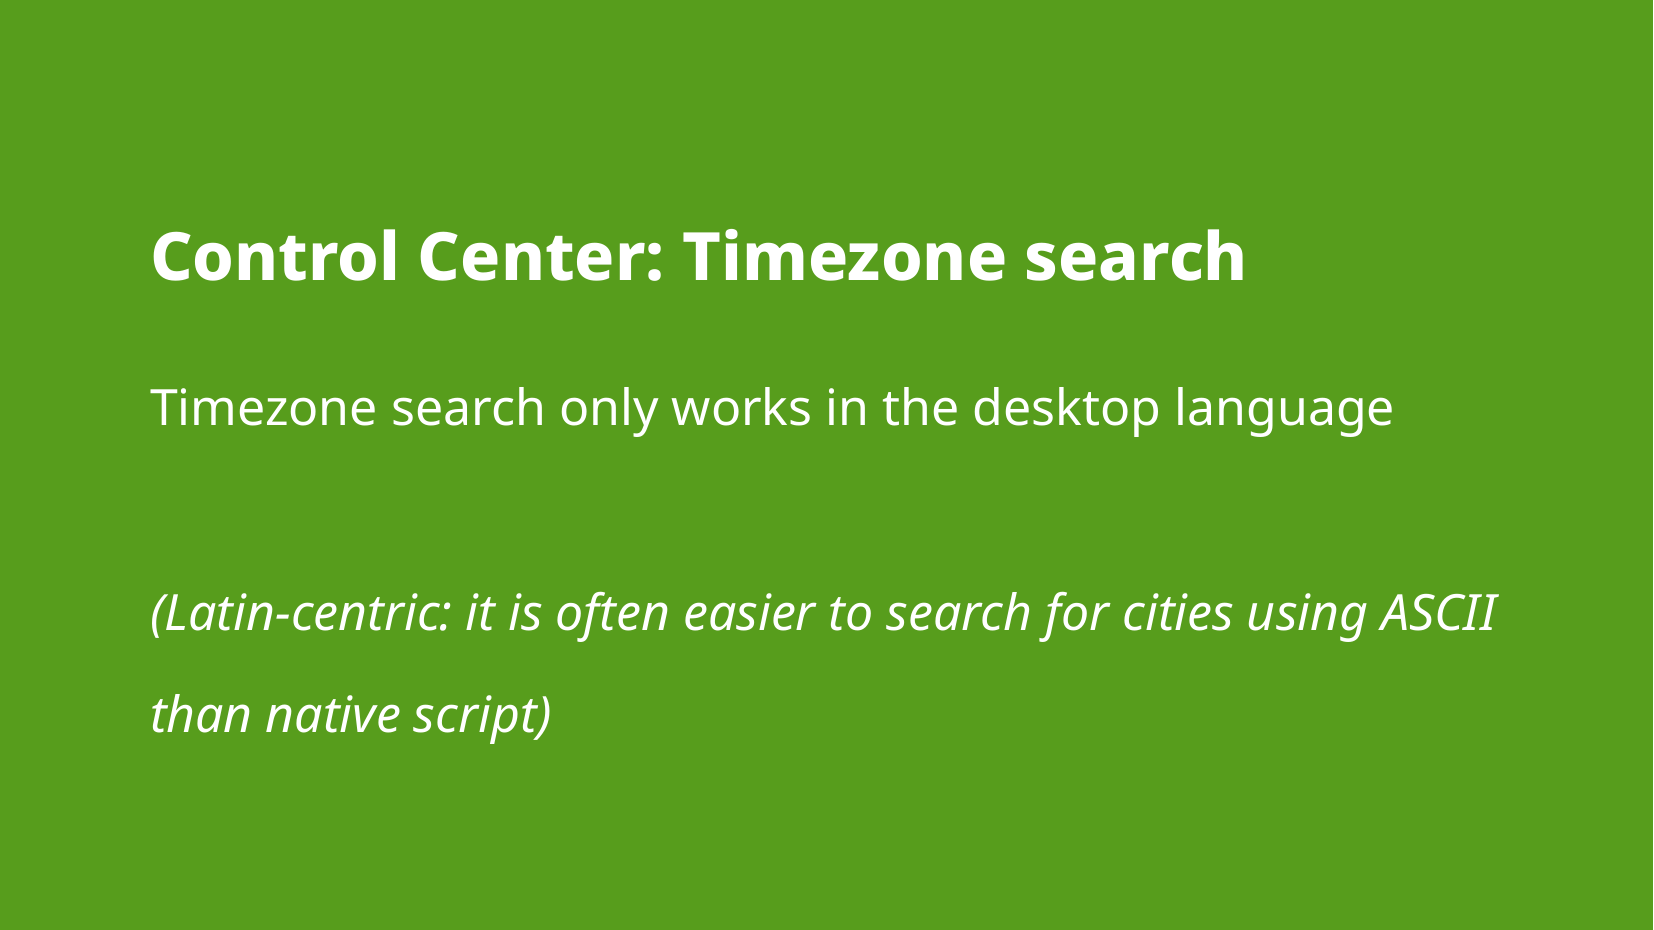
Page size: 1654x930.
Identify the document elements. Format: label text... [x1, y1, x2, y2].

text_box Timezone search only works in the desktop language (Latin-centric: it is often easier to search for cities using ASCII than native script) [150, 337, 1501, 877]
title Control Center: Timezone search [150, 144, 1501, 301]
